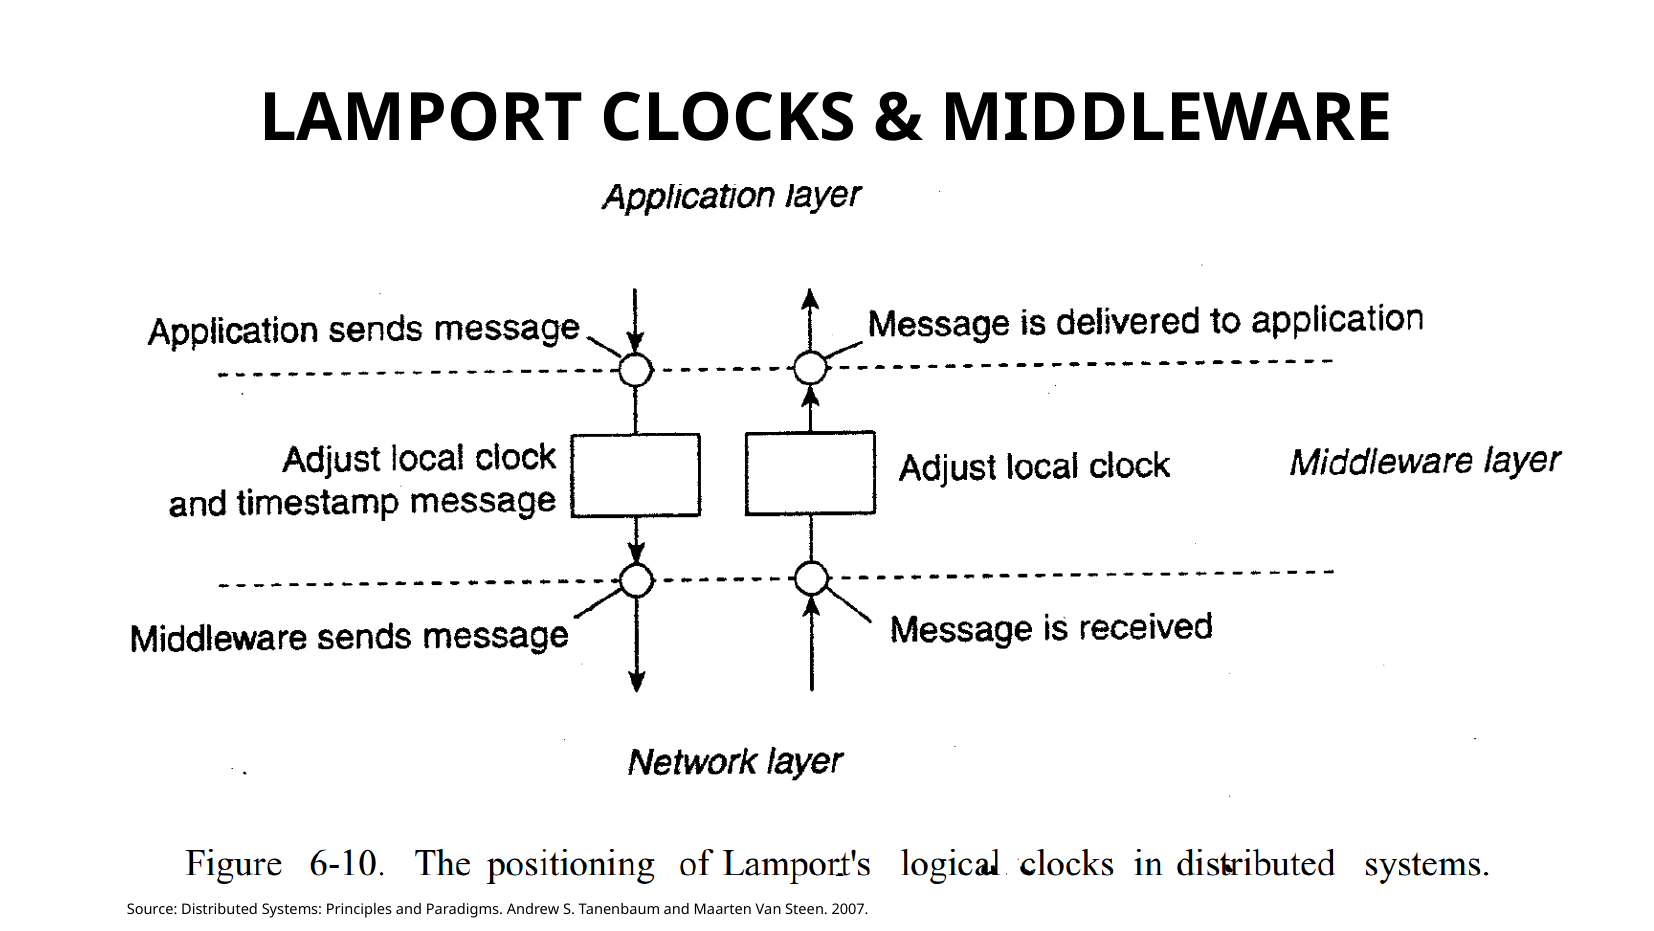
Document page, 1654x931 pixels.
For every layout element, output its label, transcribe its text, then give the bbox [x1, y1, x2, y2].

text_box Source: Distributed Systems: Principles and Paradigms. Andrew S. Tanenbaum and Maarten Van Steen. 2007. [112, 900, 1016, 925]
picture [106, 184, 1571, 900]
title LAMPORT CLOCKS & MIDDLEWARE [82, 36, 1571, 193]
